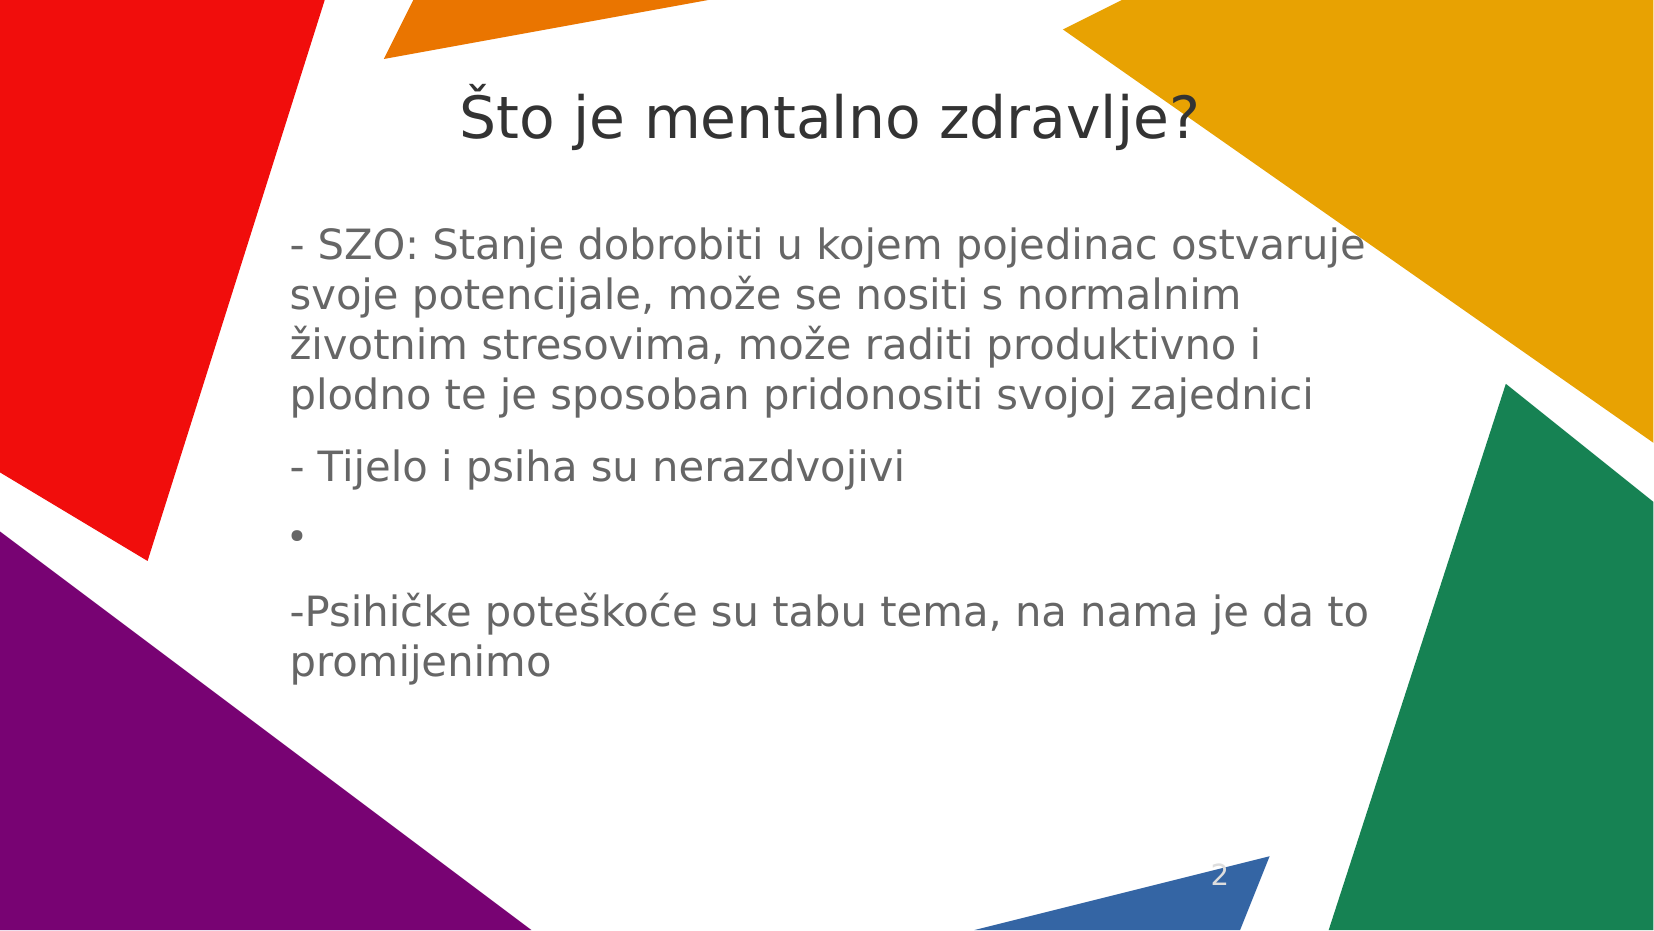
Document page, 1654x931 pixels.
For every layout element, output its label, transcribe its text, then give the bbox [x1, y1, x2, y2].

text_box [1210, 856, 1595, 916]
title Što je mentalno zdravlje? [289, 37, 1372, 193]
list - SZO: Stanje dobrobiti u kojem pojedinac ostvaruje svoje potencijale, može se nositi s normalnim životnim stresovima, može raditi produktivno i plodno te je sposoban pridonositi svojoj zajednici - Tijelo i psiha su nerazdvojivi -Psihičke poteškoće su tabu tema, na nama je da to promijenimo [289, 217, 1372, 817]
